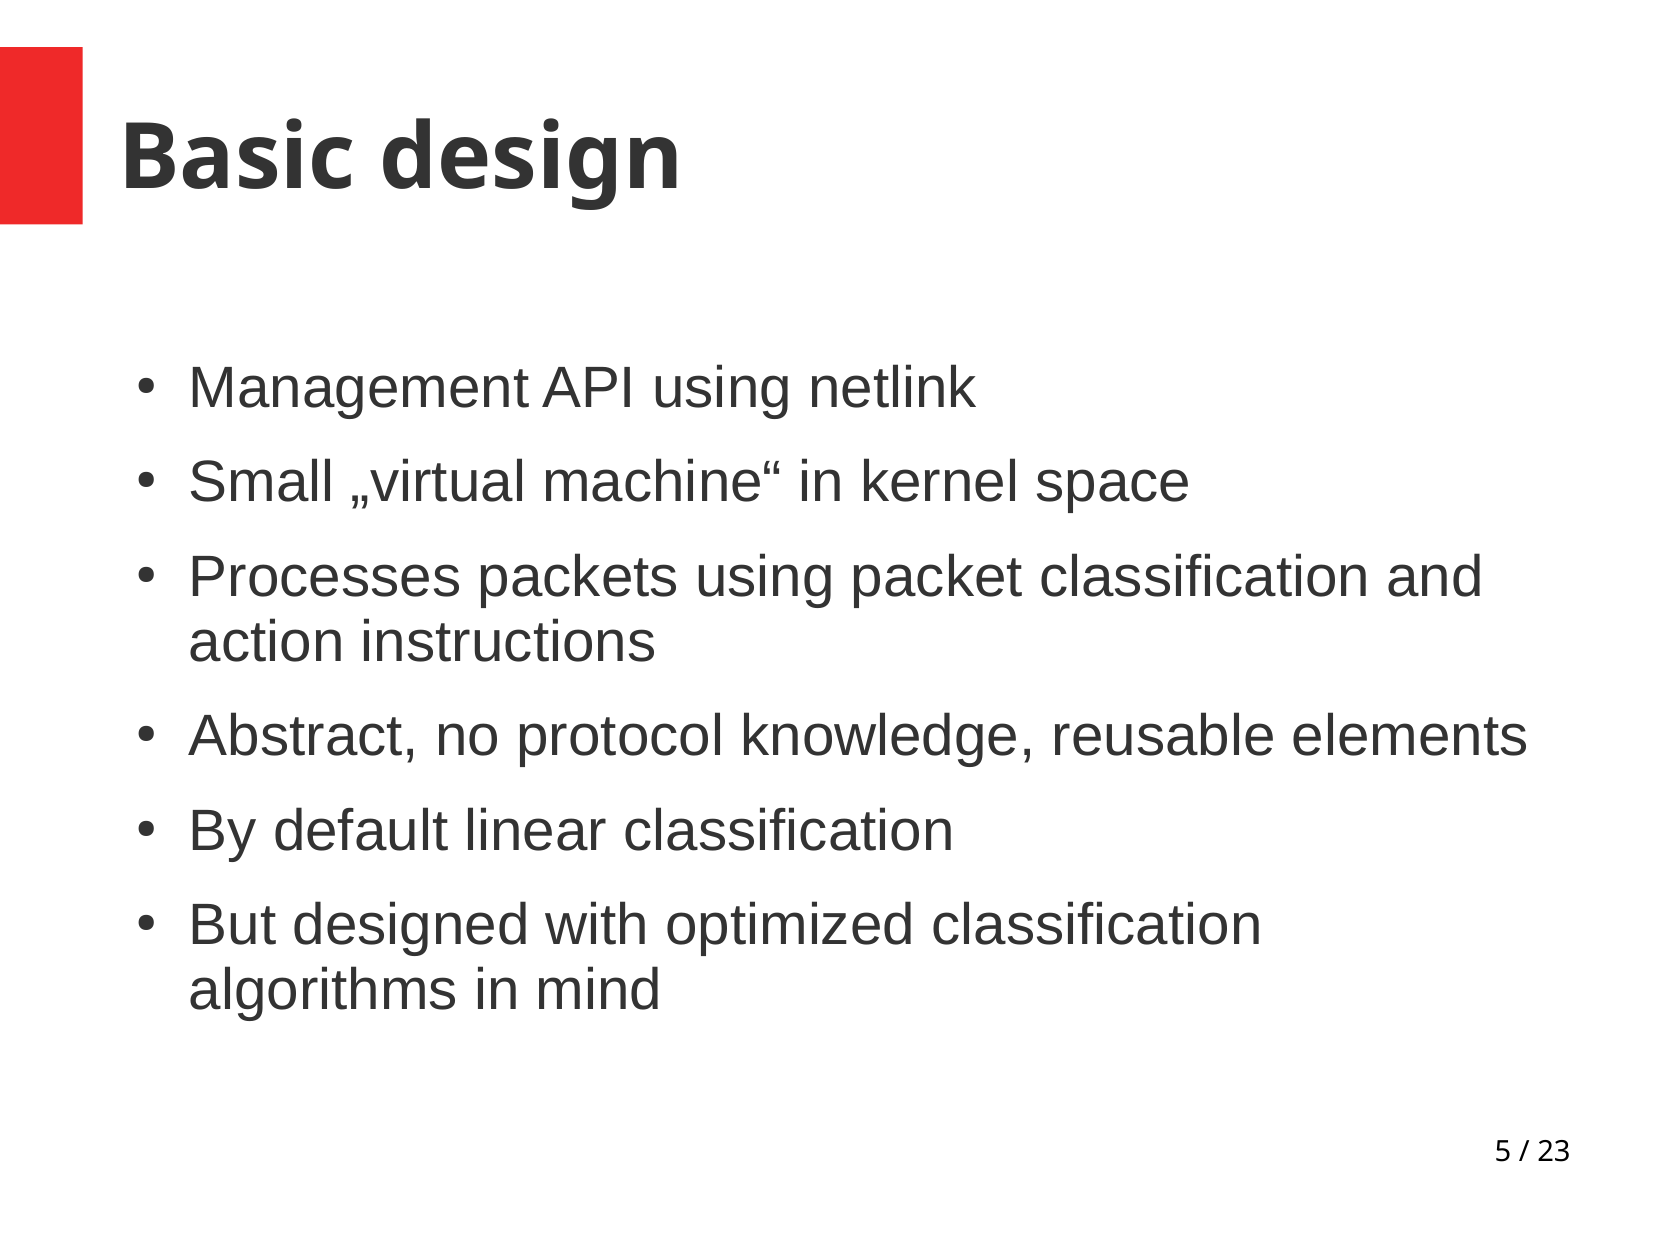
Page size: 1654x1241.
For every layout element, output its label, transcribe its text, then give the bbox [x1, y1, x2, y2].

title Basic design [118, 49, 1571, 257]
list Management API using netlink Small „virtual machine“ in kernel space Processes packets using packet classification and action instructions Abstract, no protocol knowledge, reusable elements By default linear classification But designed with optimized classification algorithms in mind [118, 354, 1536, 1074]
